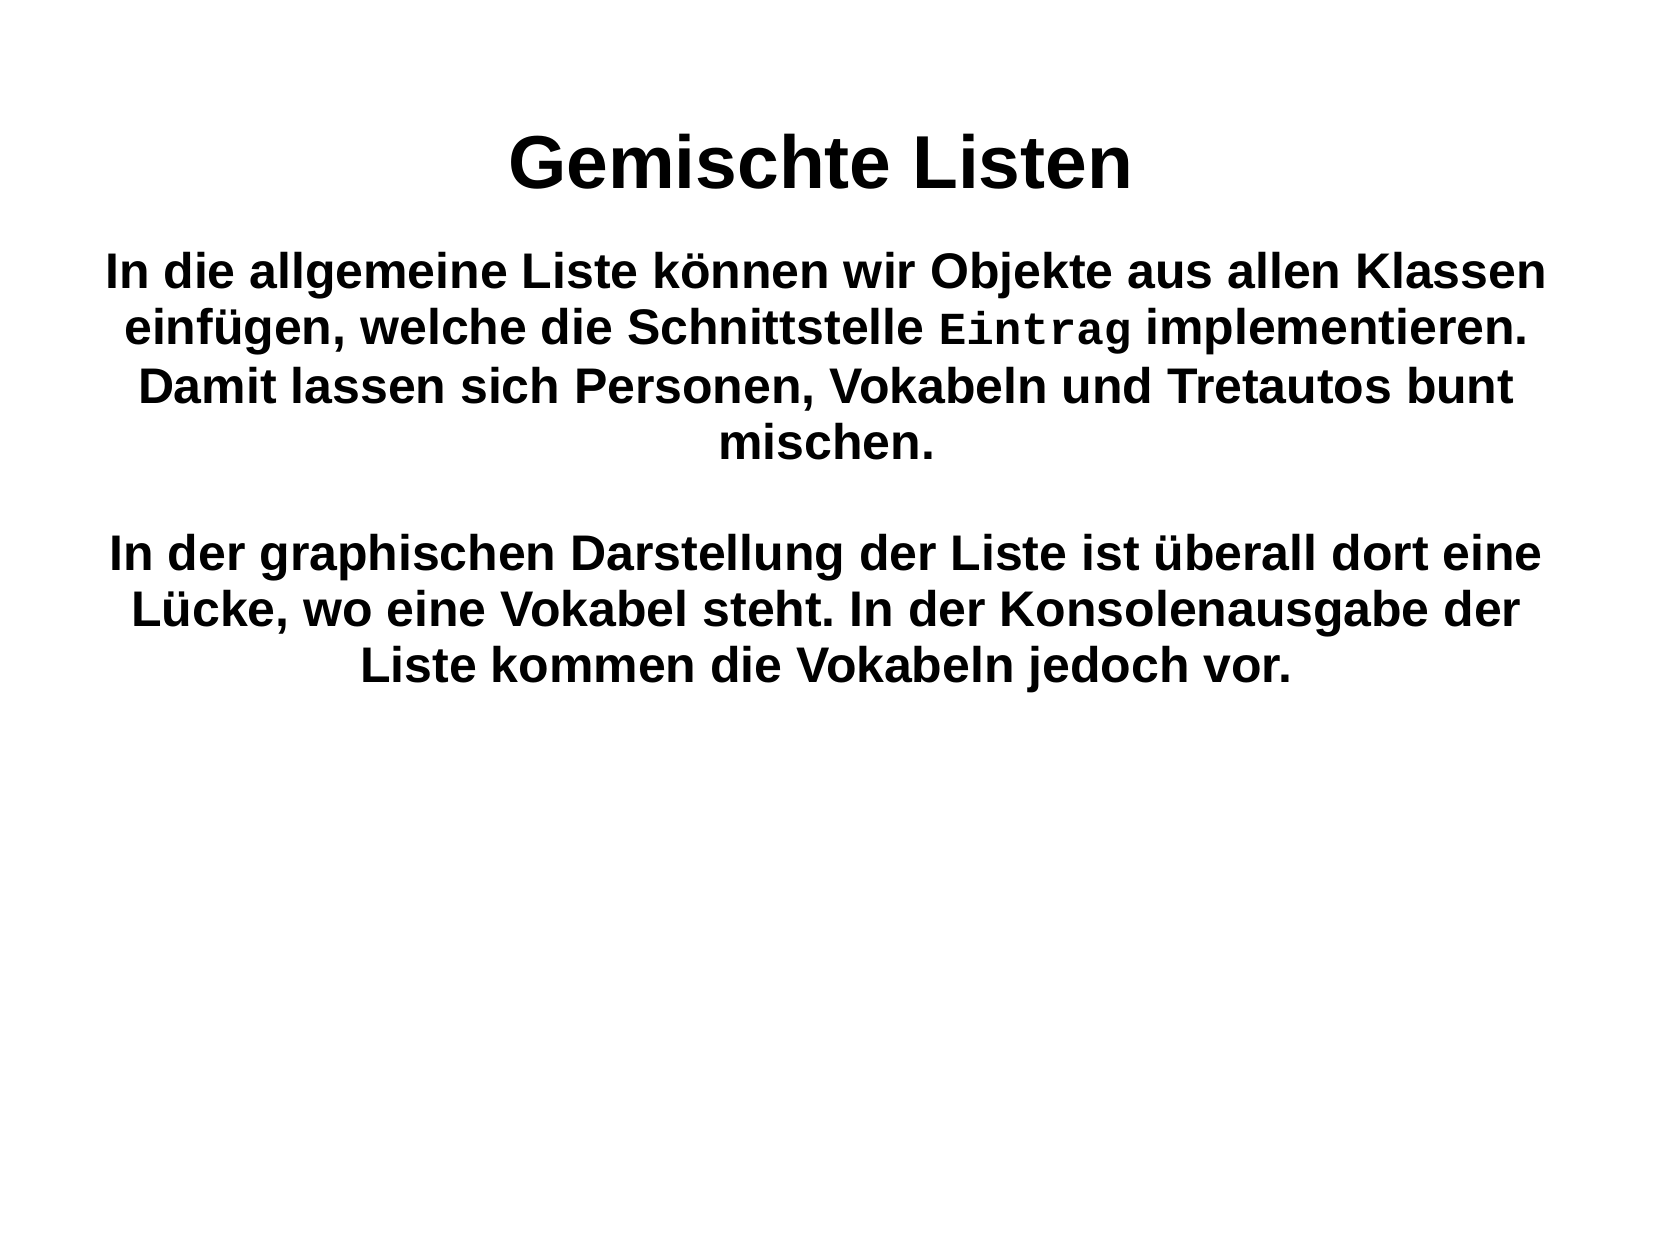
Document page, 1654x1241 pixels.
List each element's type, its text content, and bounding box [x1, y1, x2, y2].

title Gemischte Listen [76, 117, 1565, 208]
text_box In die allgemeine Liste können wir Objekte aus allen Klassen einfügen, welche die Schnittstelle Eintrag implementieren. Damit lassen sich Personen, Vokabeln und Tretautos bunt mischen. In der graphischen Darstellung der Liste ist überall dort eine Lücke, wo eine Vokabel steht. In der Konsolenausgabe der Liste kommen die Vokabeln jedoch vor. [59, 236, 1595, 710]
